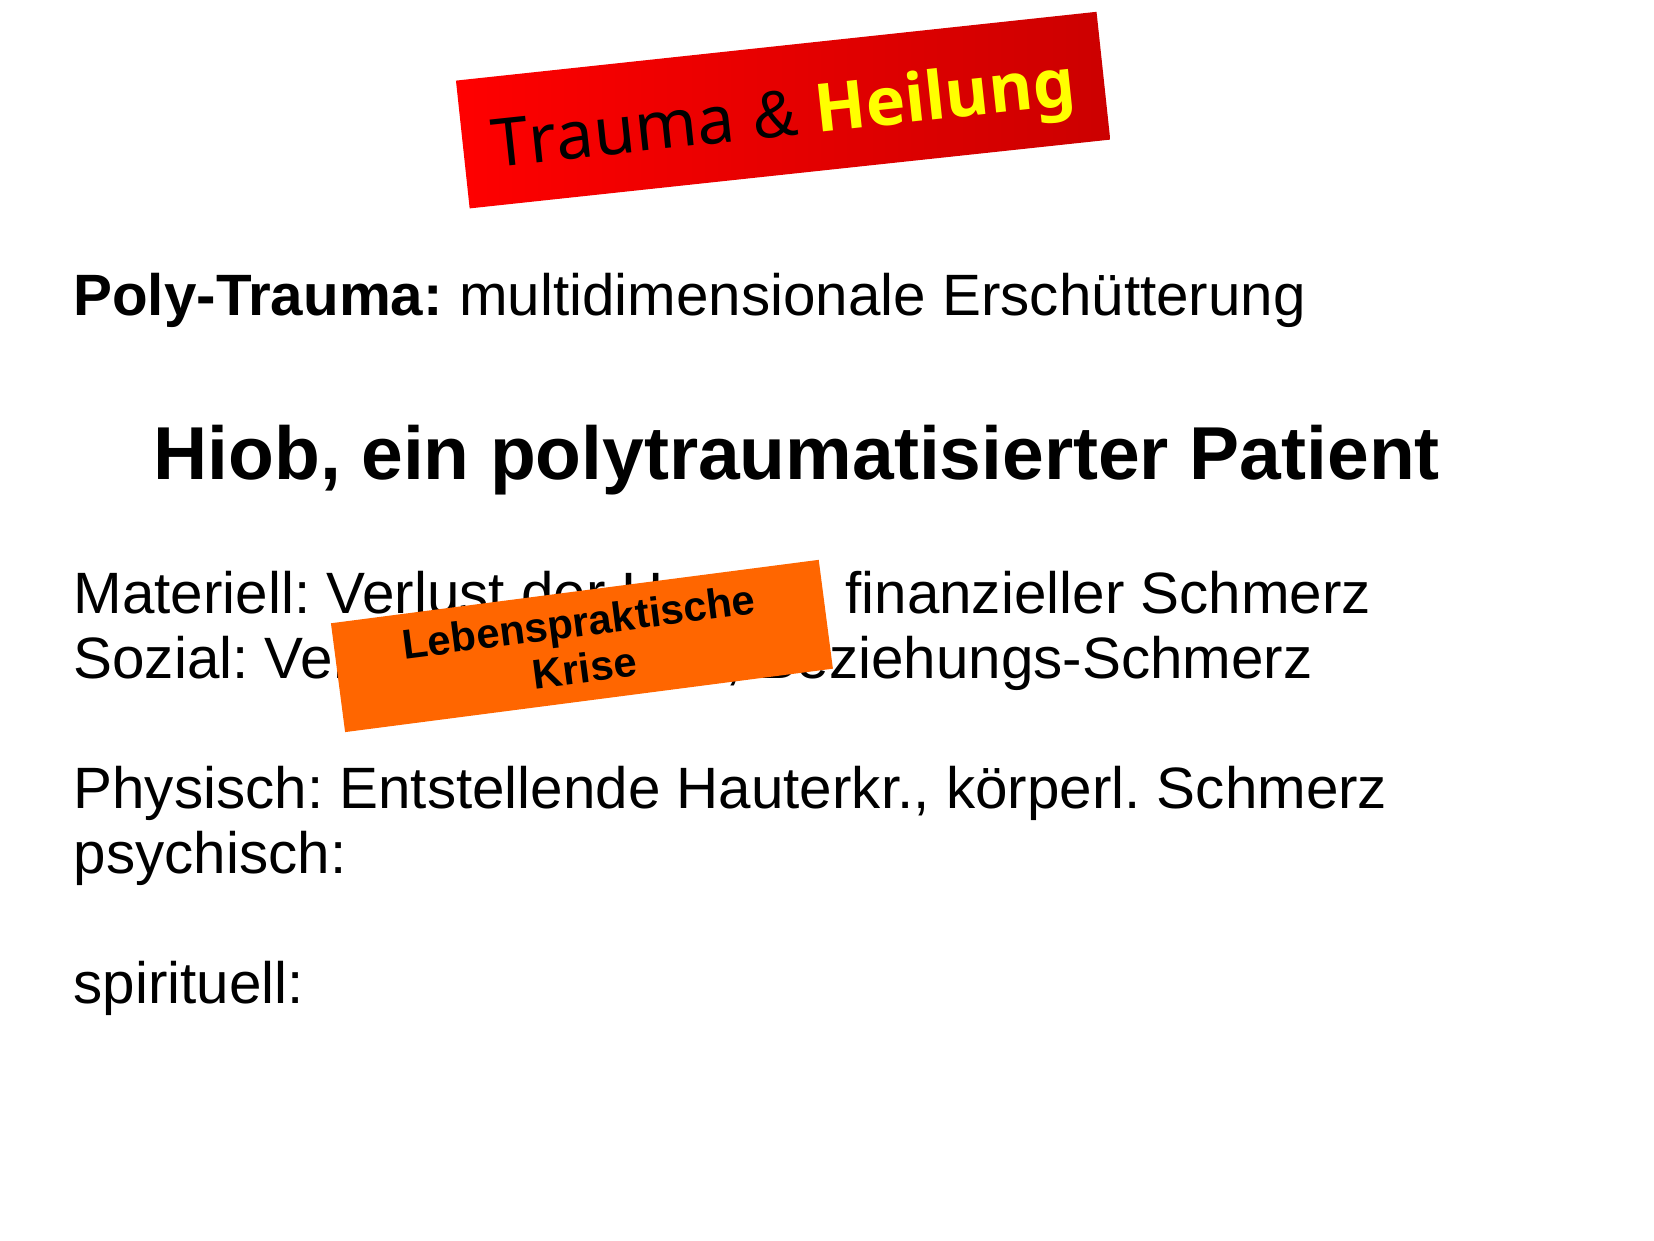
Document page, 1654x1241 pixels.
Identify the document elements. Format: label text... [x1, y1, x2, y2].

text_box Poly-Trauma: multidimensionale Erschütterung Hiob, ein polytraumatisierter Patient Materiell: Verlust der Herden, finanzieller Schmerz Sozial: Verlust der Kinder, Beziehungs-Schmerz Physisch: Entstellende Hauterkr., körperl. Schmerz psychisch: spirituell: [59, 254, 1536, 1088]
title Trauma & Heilung [455, 11, 1111, 209]
text_box Lebenspraktische Krise [330, 559, 833, 733]
